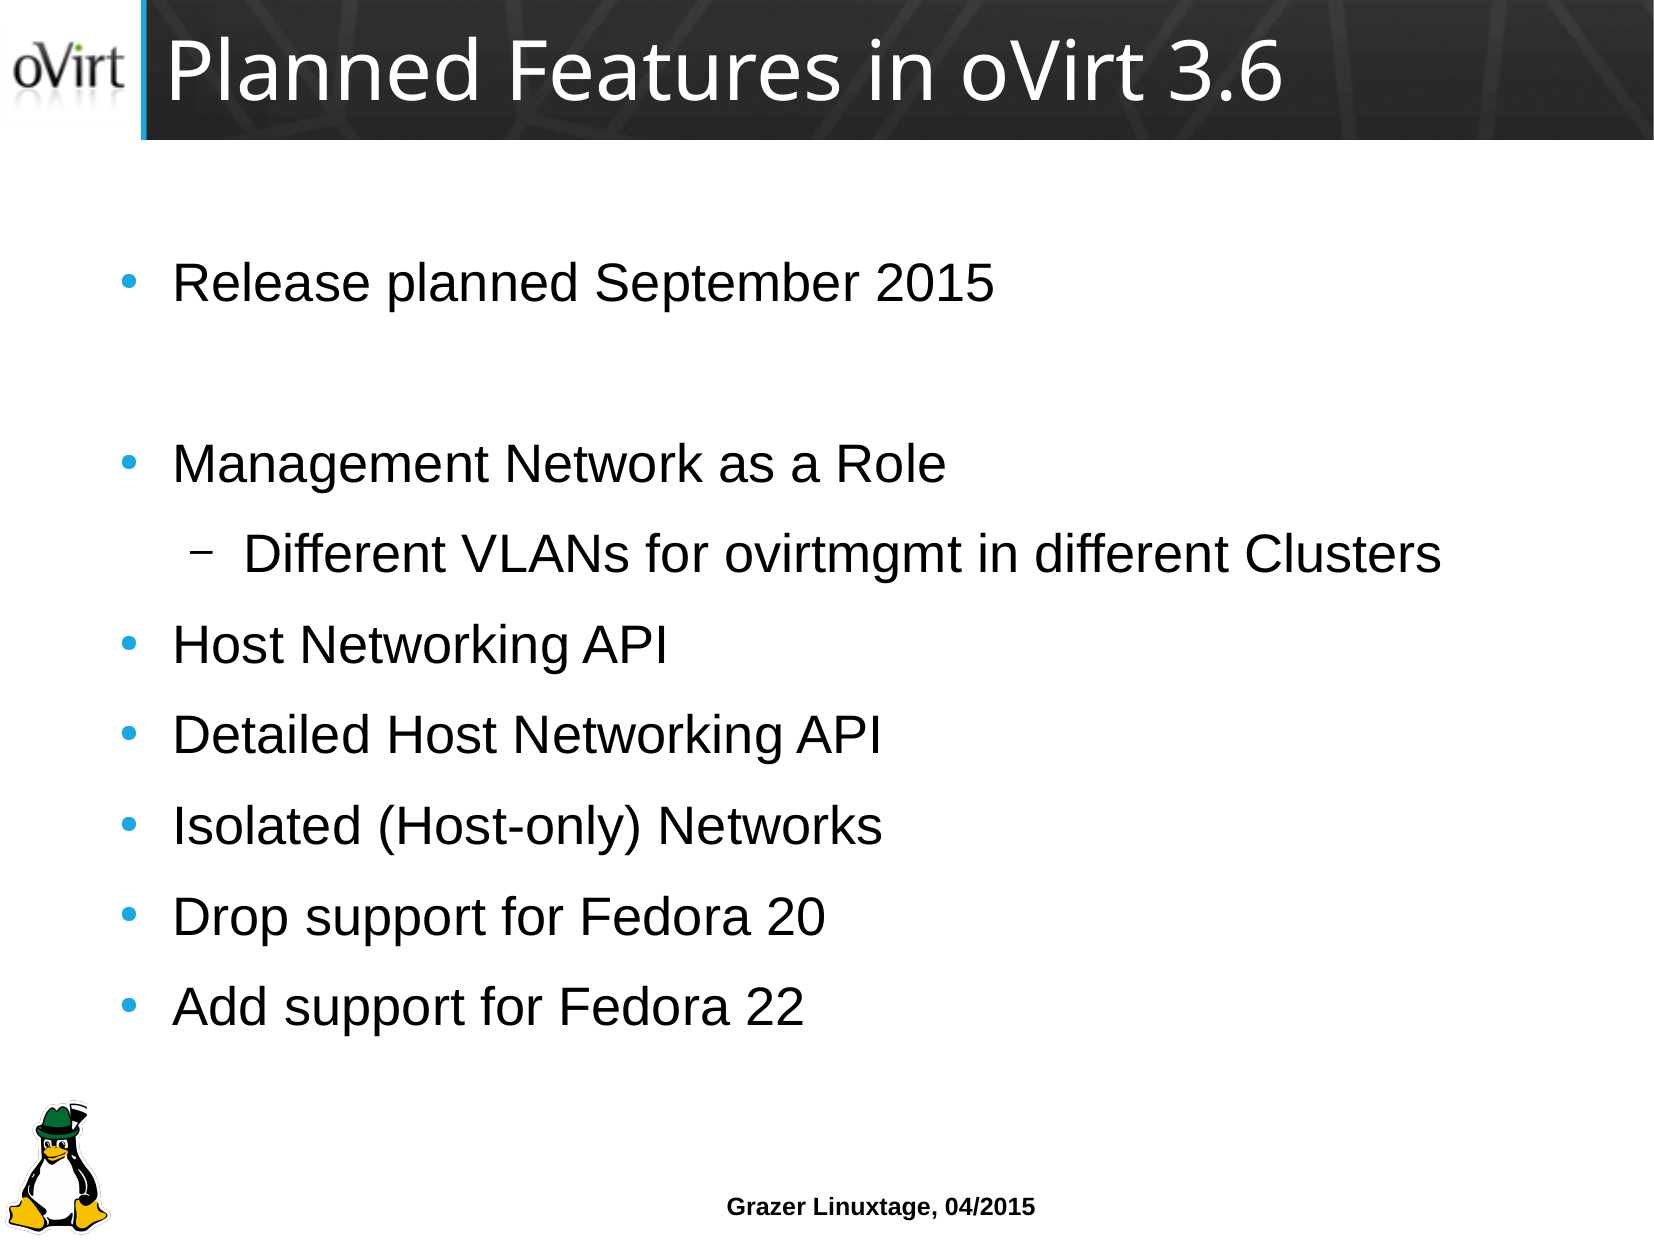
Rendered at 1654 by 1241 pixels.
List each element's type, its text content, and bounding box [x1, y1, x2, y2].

text_box Release planned September 2015 Management Network as a Role Different VLANs for ovirtmgmt in different Clusters Host Networking API Detailed Host Networking API Isolated (Host-only) Networks Drop support for Fedora 20 Add support for Fedora 22 [86, 244, 1576, 1126]
picture [5, 1100, 111, 1235]
title Planned Features in oVirt 3.6 [164, 18, 1653, 119]
picture [0, 0, 1654, 140]
